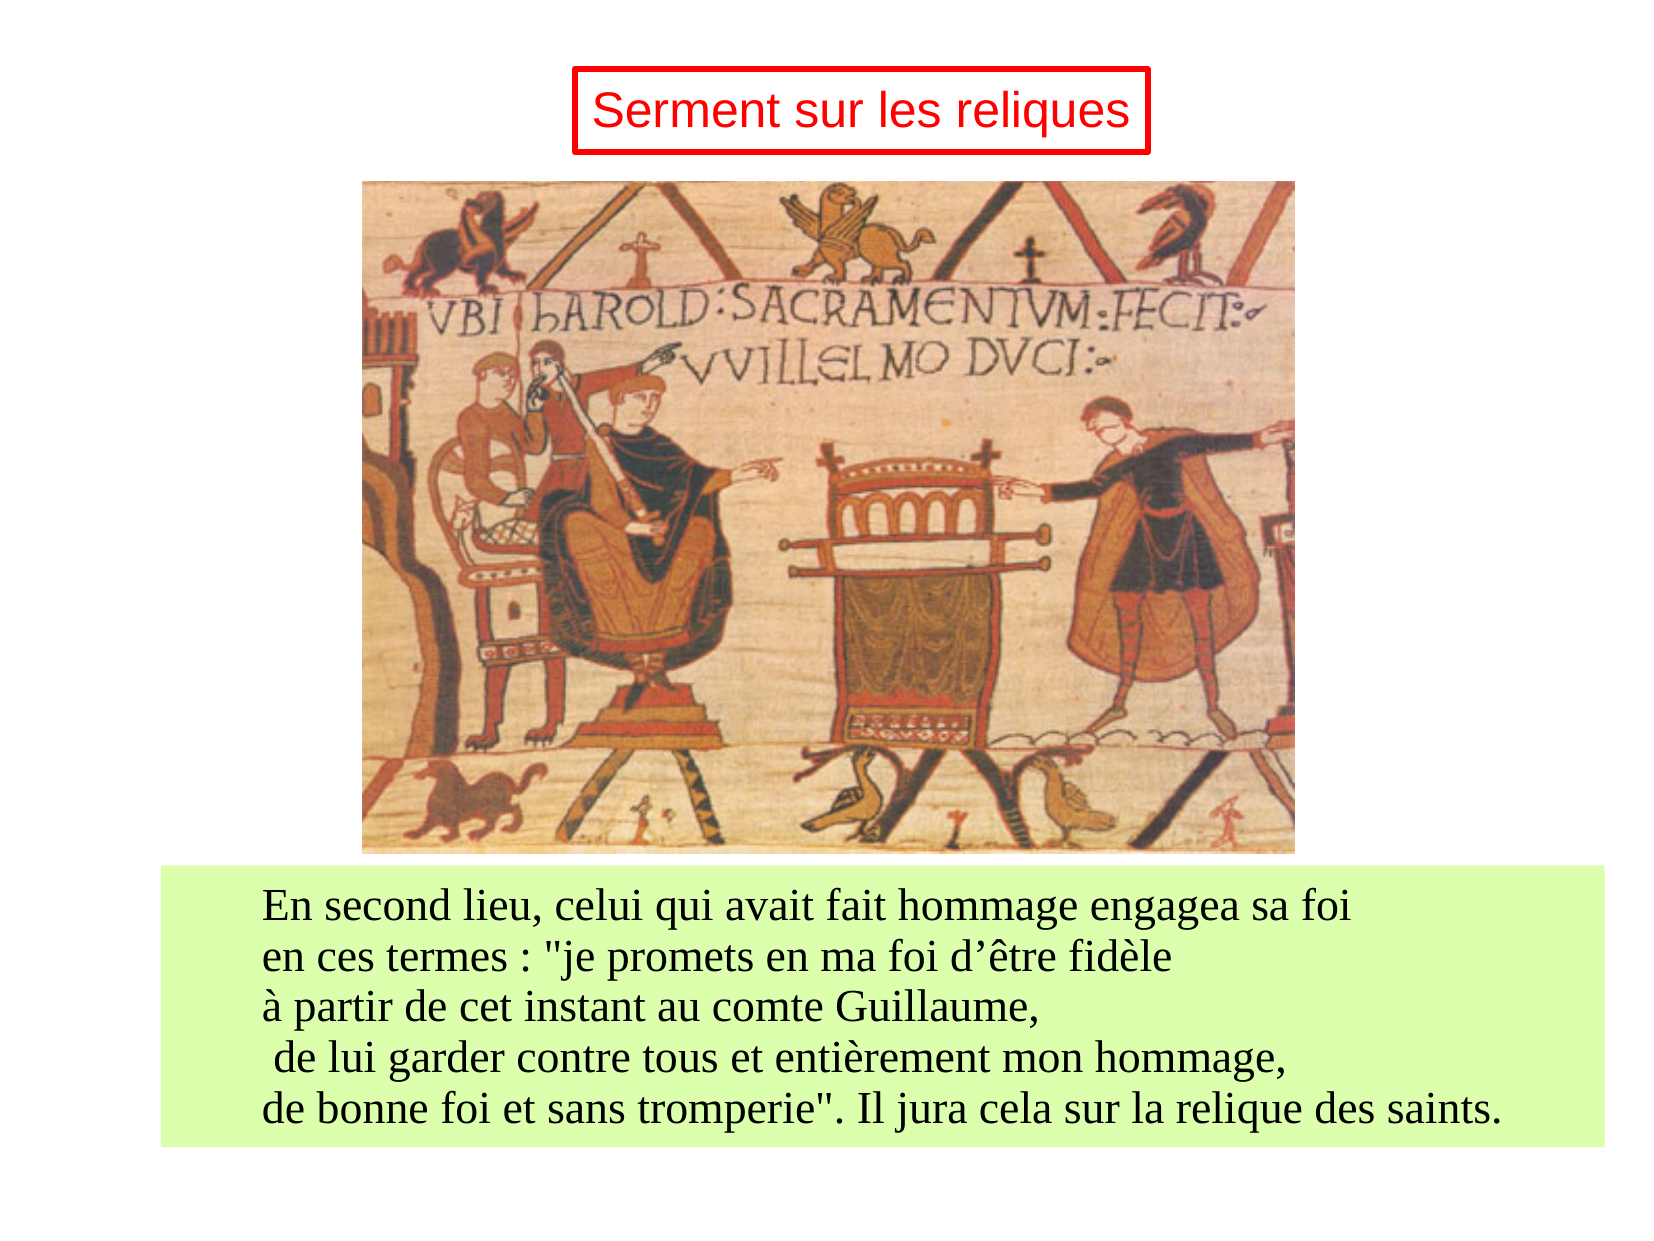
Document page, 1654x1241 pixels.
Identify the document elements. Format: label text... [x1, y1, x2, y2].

picture [362, 181, 1295, 854]
text_box [641, 854, 650, 865]
text_box En second lieu, celui qui avait fait hommage engagea sa foi en ces termes : "je promets en ma foi d’être fidèle à partir de cet instant au comte Guillaume, de lui garder contre tous et entièrement mon hommage, de bonne foi et sans tromperie". Il jura cela sur la relique des saints. [160, 865, 1605, 1148]
text_box Serment sur les reliques [574, 68, 1148, 153]
